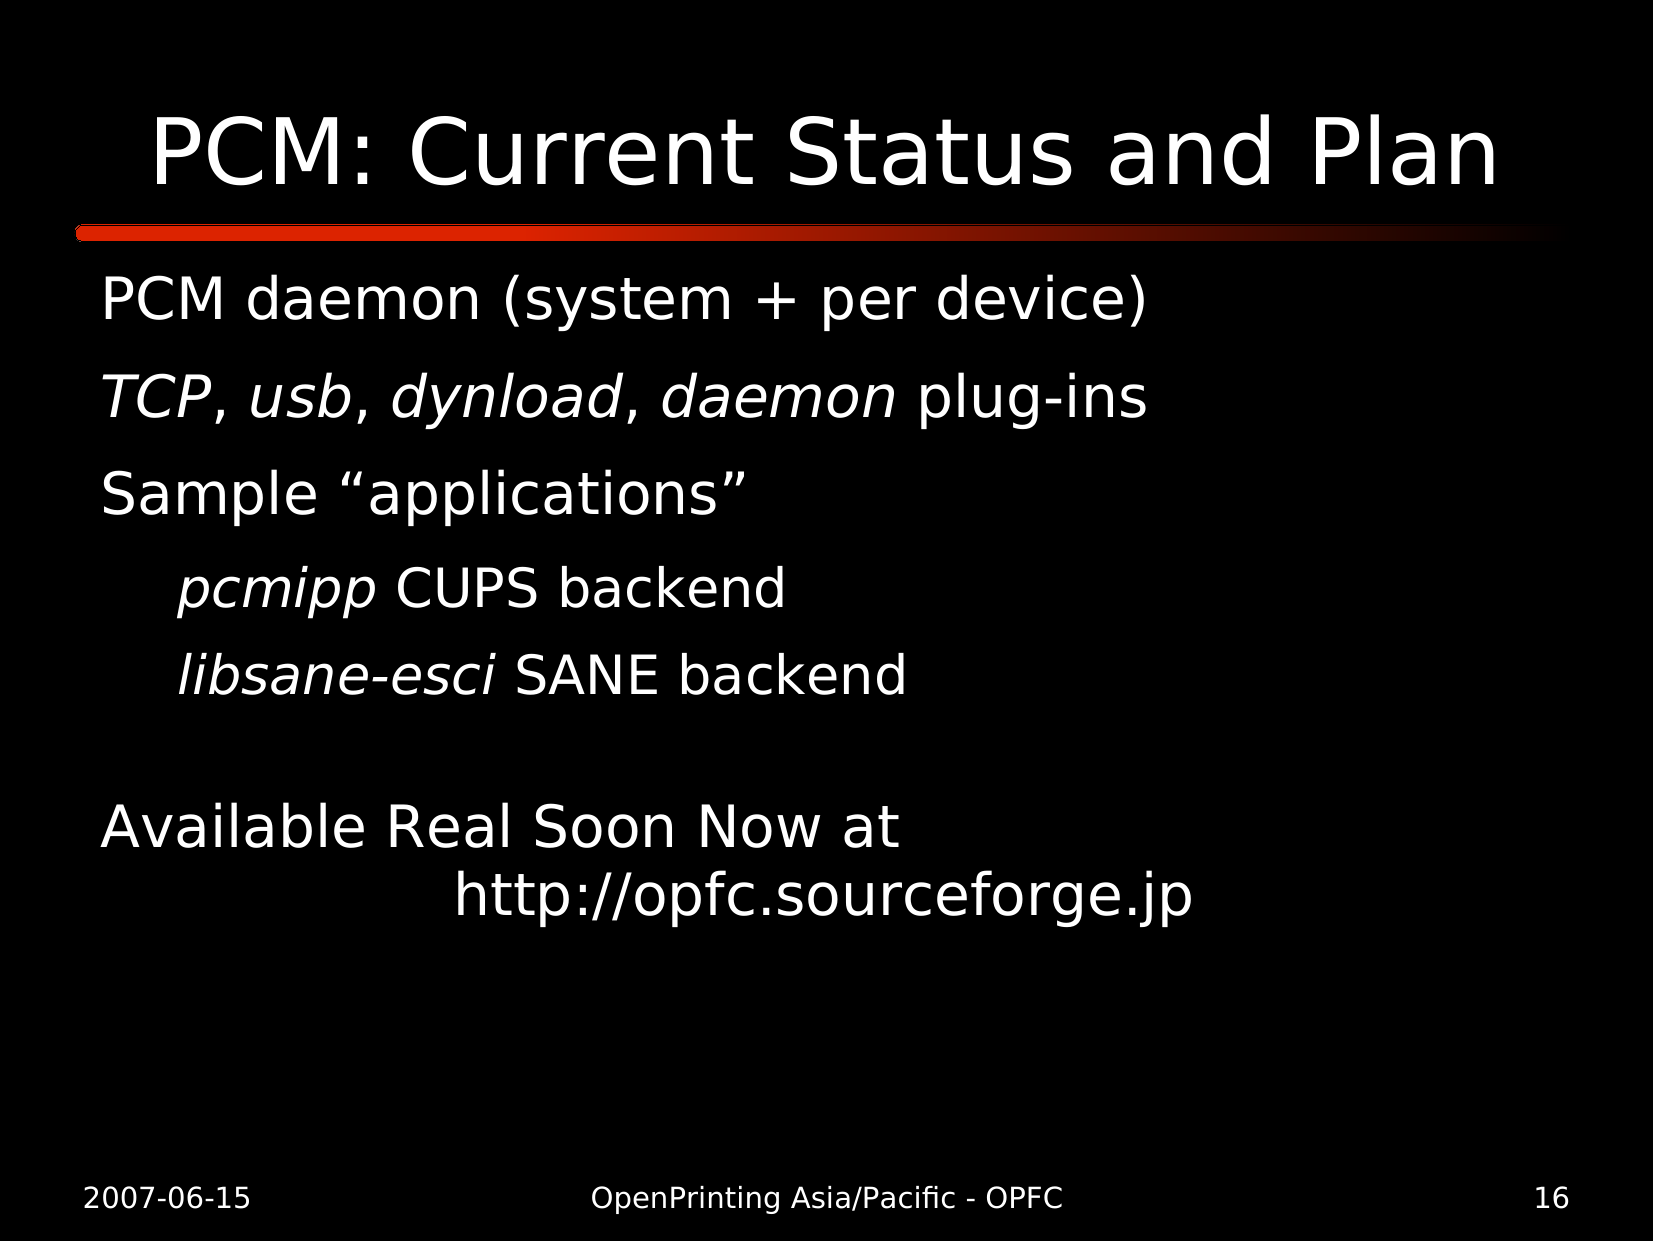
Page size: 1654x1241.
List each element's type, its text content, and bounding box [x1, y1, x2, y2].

list PCM daemon (system + per device) TCP, usb, dynload, daemon plug-ins Sample “applications” pcmipp CUPS backend libsane-esci SANE backend Available Real Soon Now at http://opfc.sourceforge.jp [82, 337, 1571, 1095]
title PCM: Current Status and Plan [82, 56, 1571, 250]
